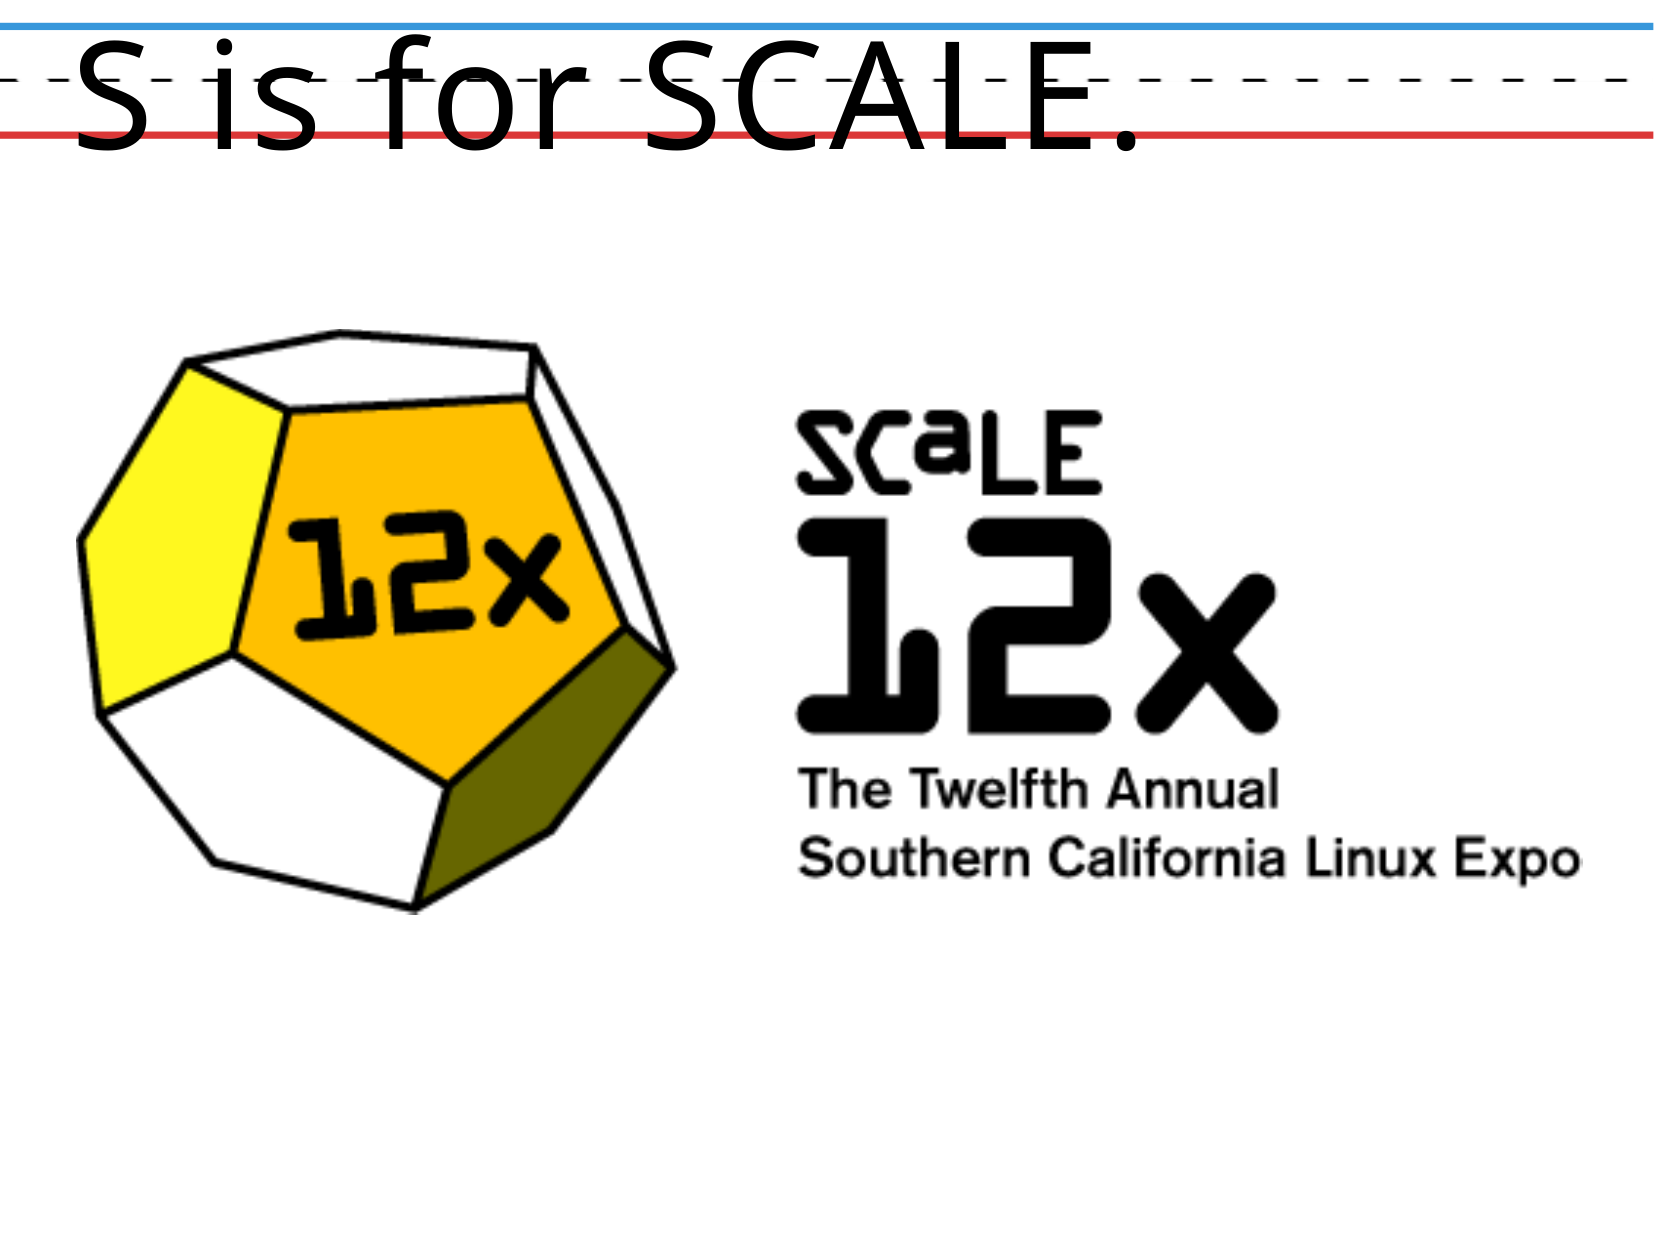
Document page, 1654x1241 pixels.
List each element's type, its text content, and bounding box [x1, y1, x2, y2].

picture [0, 0, 1654, 931]
title S is for SCALE. [71, 0, 1561, 196]
